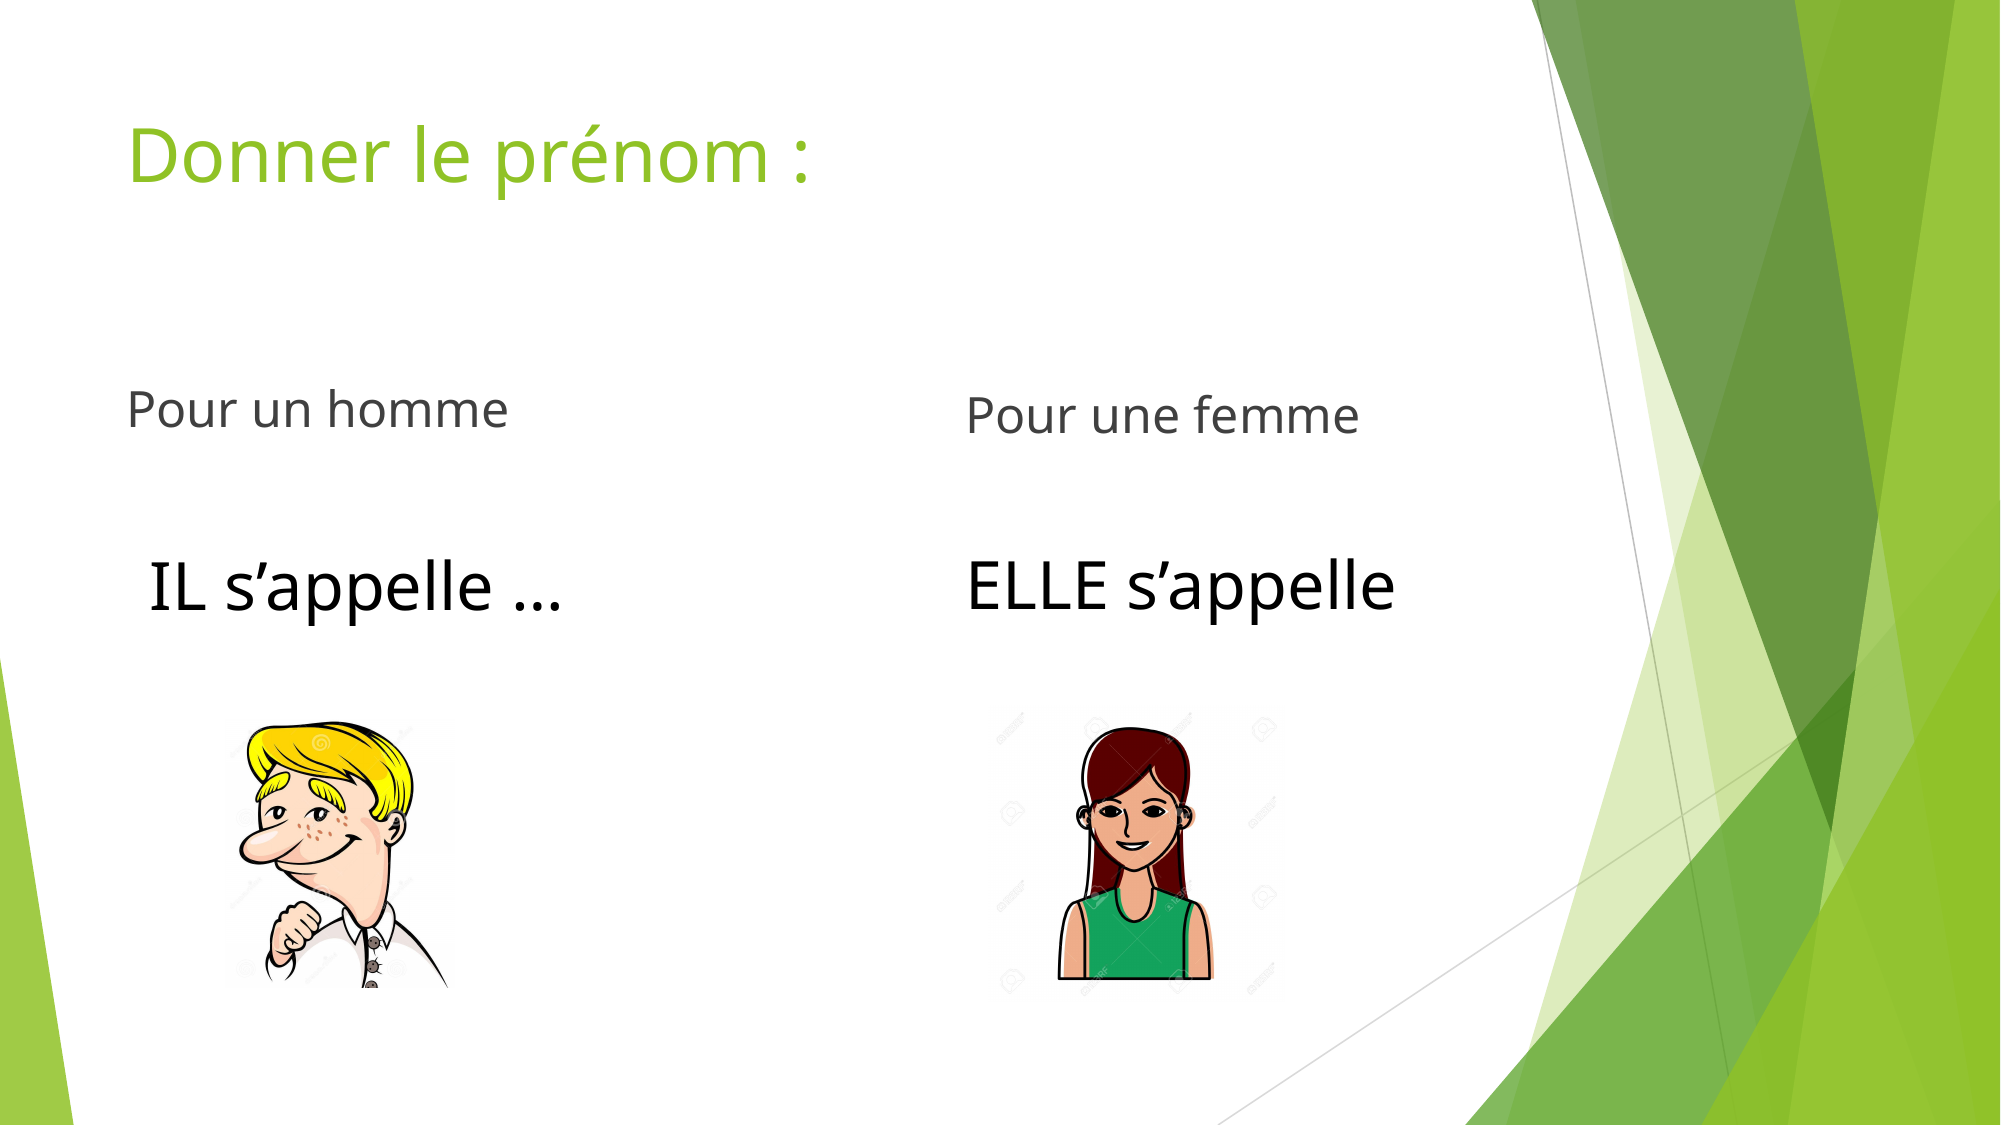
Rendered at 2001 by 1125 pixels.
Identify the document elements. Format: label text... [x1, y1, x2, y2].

list Pour une femme [950, 356, 1638, 452]
text_box IL s’appelle … [134, 535, 582, 632]
text_box ELLE s’appelle [950, 535, 1419, 632]
title Donner le prénom : [111, 99, 1522, 317]
picture [988, 705, 1285, 1002]
list Pour un homme [111, 350, 799, 445]
picture [225, 719, 455, 988]
